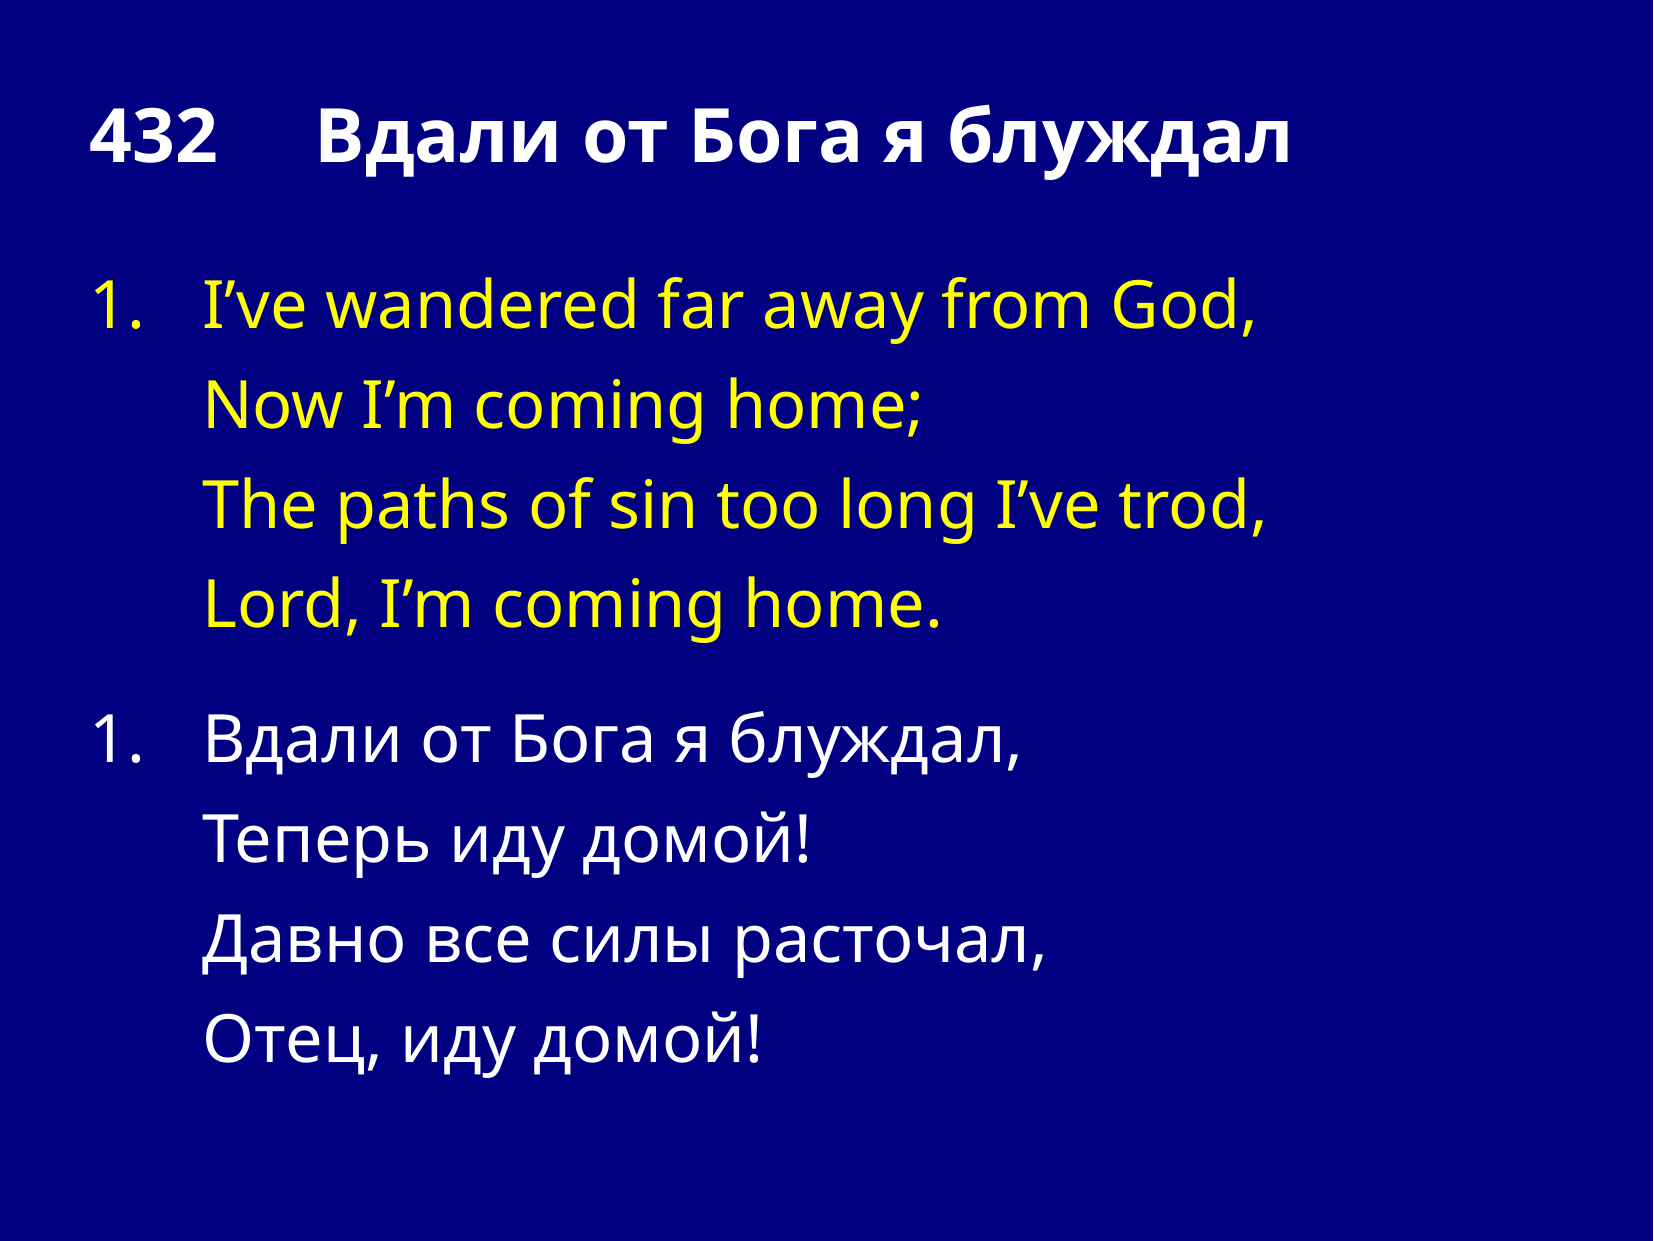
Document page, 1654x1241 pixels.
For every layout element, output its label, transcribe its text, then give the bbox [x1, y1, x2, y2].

text_box 1. I’ve wandered far away from God, Now I’m coming home; The paths of sin too long I’ve trod, Lord, I’m coming home. [75, 188, 1576, 638]
text_box 1. Вдали от Бога я блуждал, Теперь иду домой! Давно все силы расточал, Отец, иду домой! [75, 675, 1576, 1163]
text_box 432 Вдали от Бога я блуждал [75, 75, 1576, 188]
